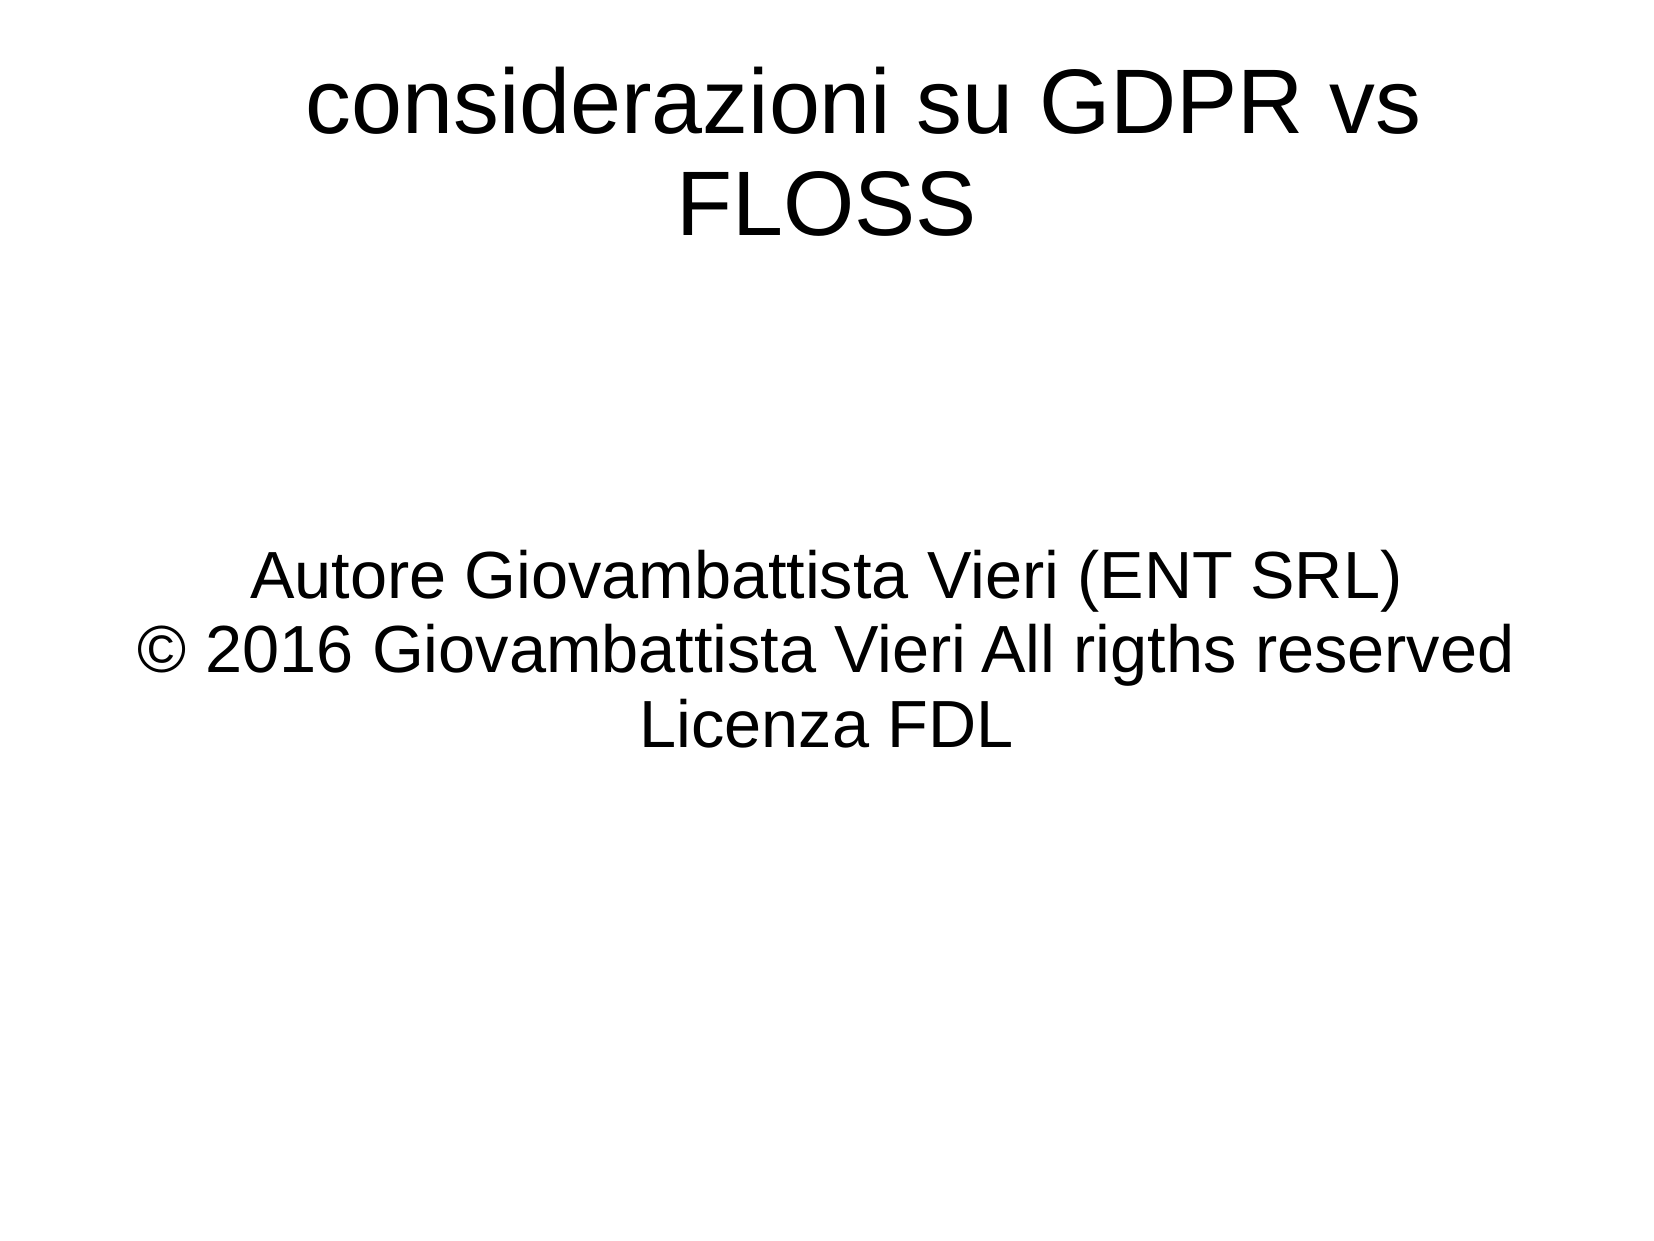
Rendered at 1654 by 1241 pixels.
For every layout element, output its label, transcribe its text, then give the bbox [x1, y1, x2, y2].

title considerazioni su GDPR vs FLOSS [82, 49, 1571, 257]
subtitle Autore Giovambattista Vieri (ENT SRL) © 2016 Giovambattista Vieri All rigths reserved Licenza FDL [82, 290, 1571, 1010]
